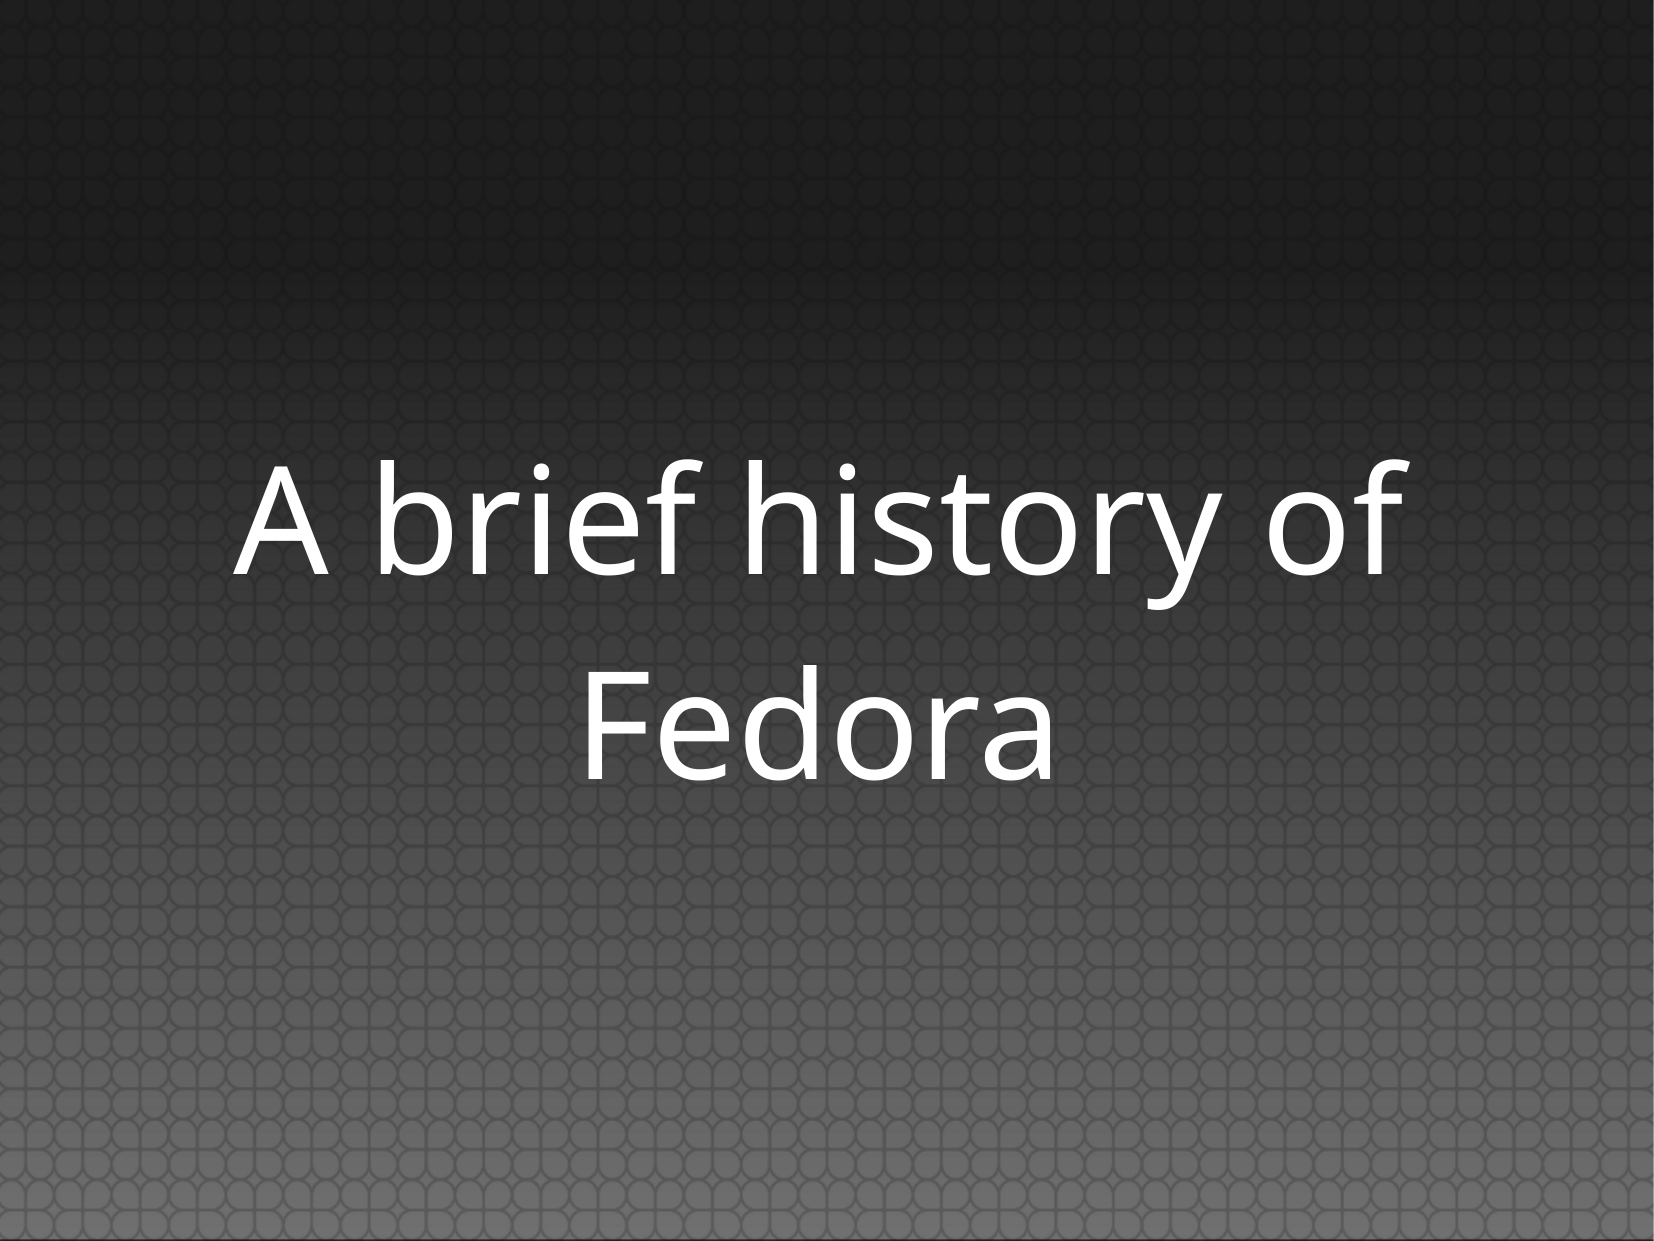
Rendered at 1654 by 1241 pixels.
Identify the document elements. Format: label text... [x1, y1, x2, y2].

picture [0, 0, 1654, 1241]
title A brief history of Fedora [75, 466, 1564, 772]
